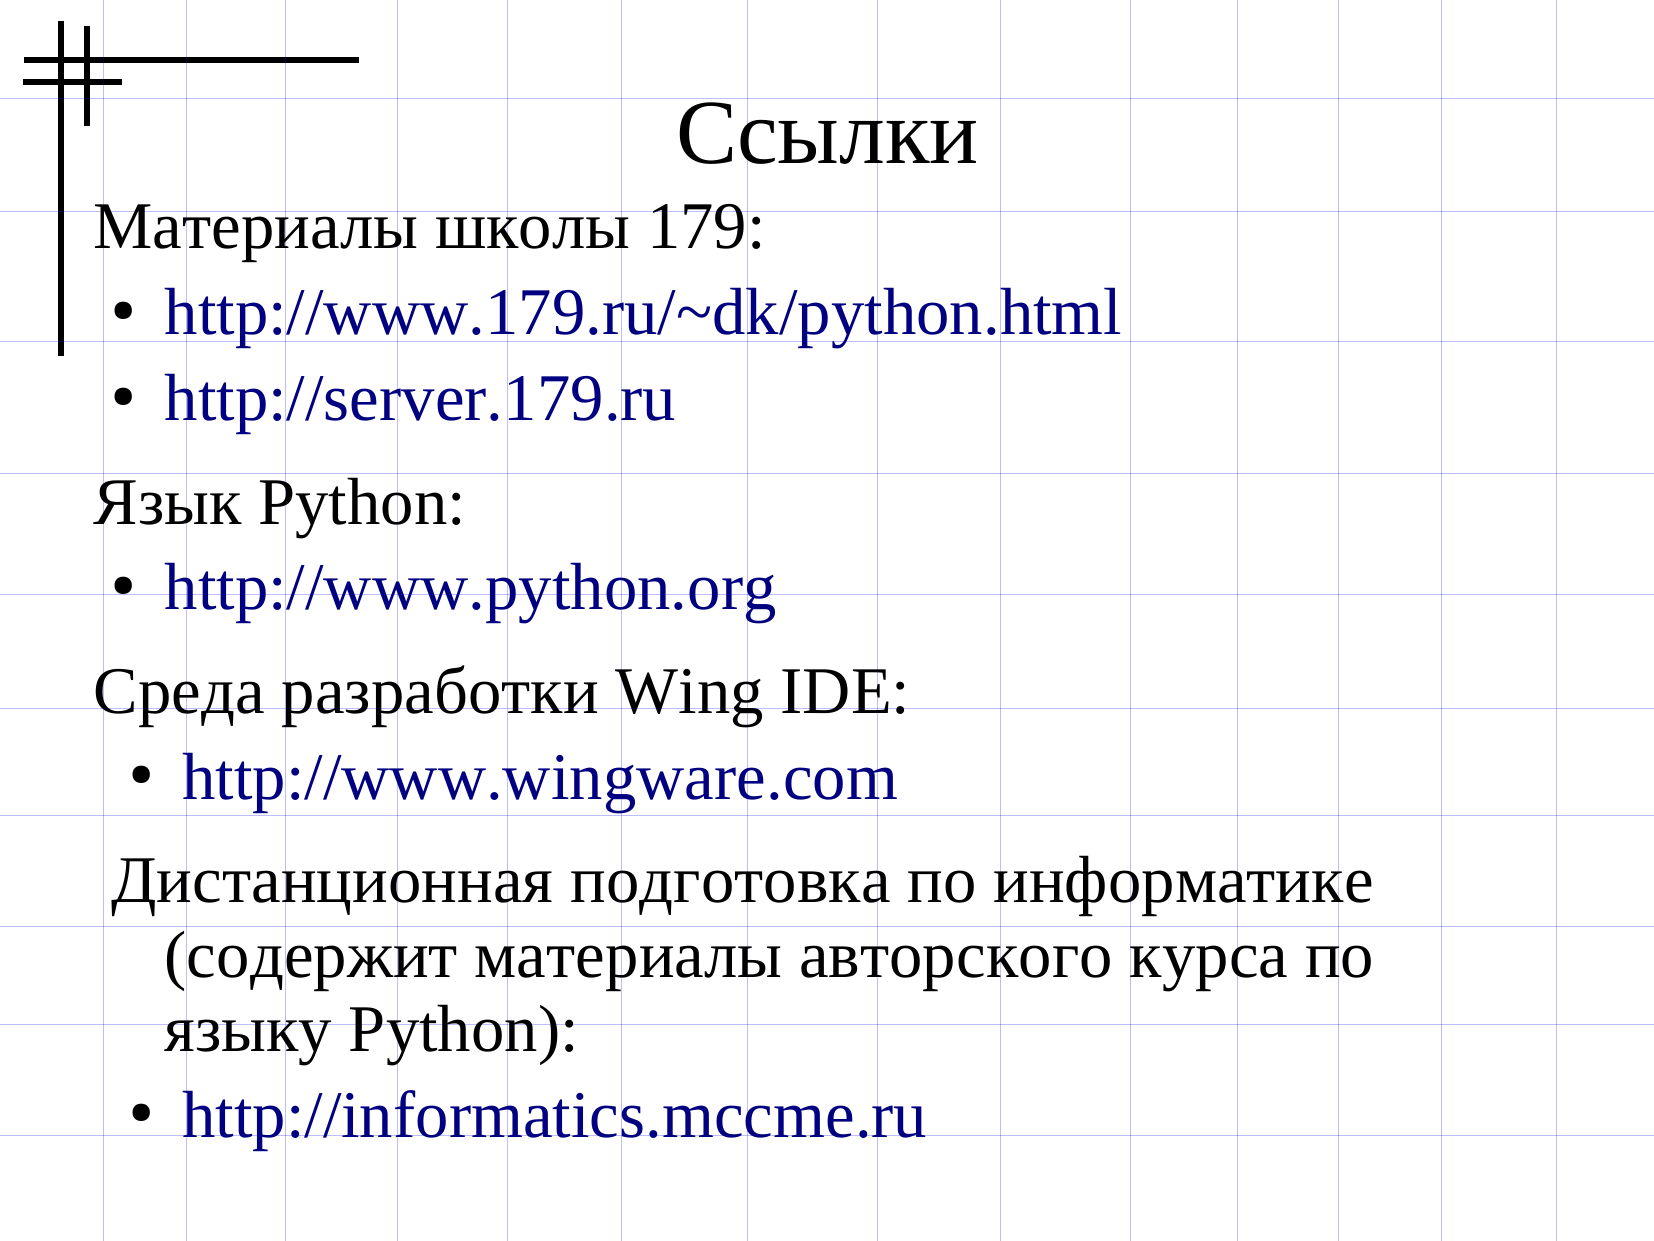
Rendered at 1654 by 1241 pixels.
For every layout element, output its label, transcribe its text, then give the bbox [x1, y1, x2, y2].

list Материалы школы 179: http://www.179.ru/~dk/python.html http://server.179.ru Язык Python: http://www.python.org Среда разработки Wing IDE: http://www.wingware.com Дистанционная подготовка по информатике (содержит материалы авторского курса по языку Python): http://informatics.mccme.ru [93, 189, 1506, 1241]
title Cсылки [121, 59, 1534, 207]
